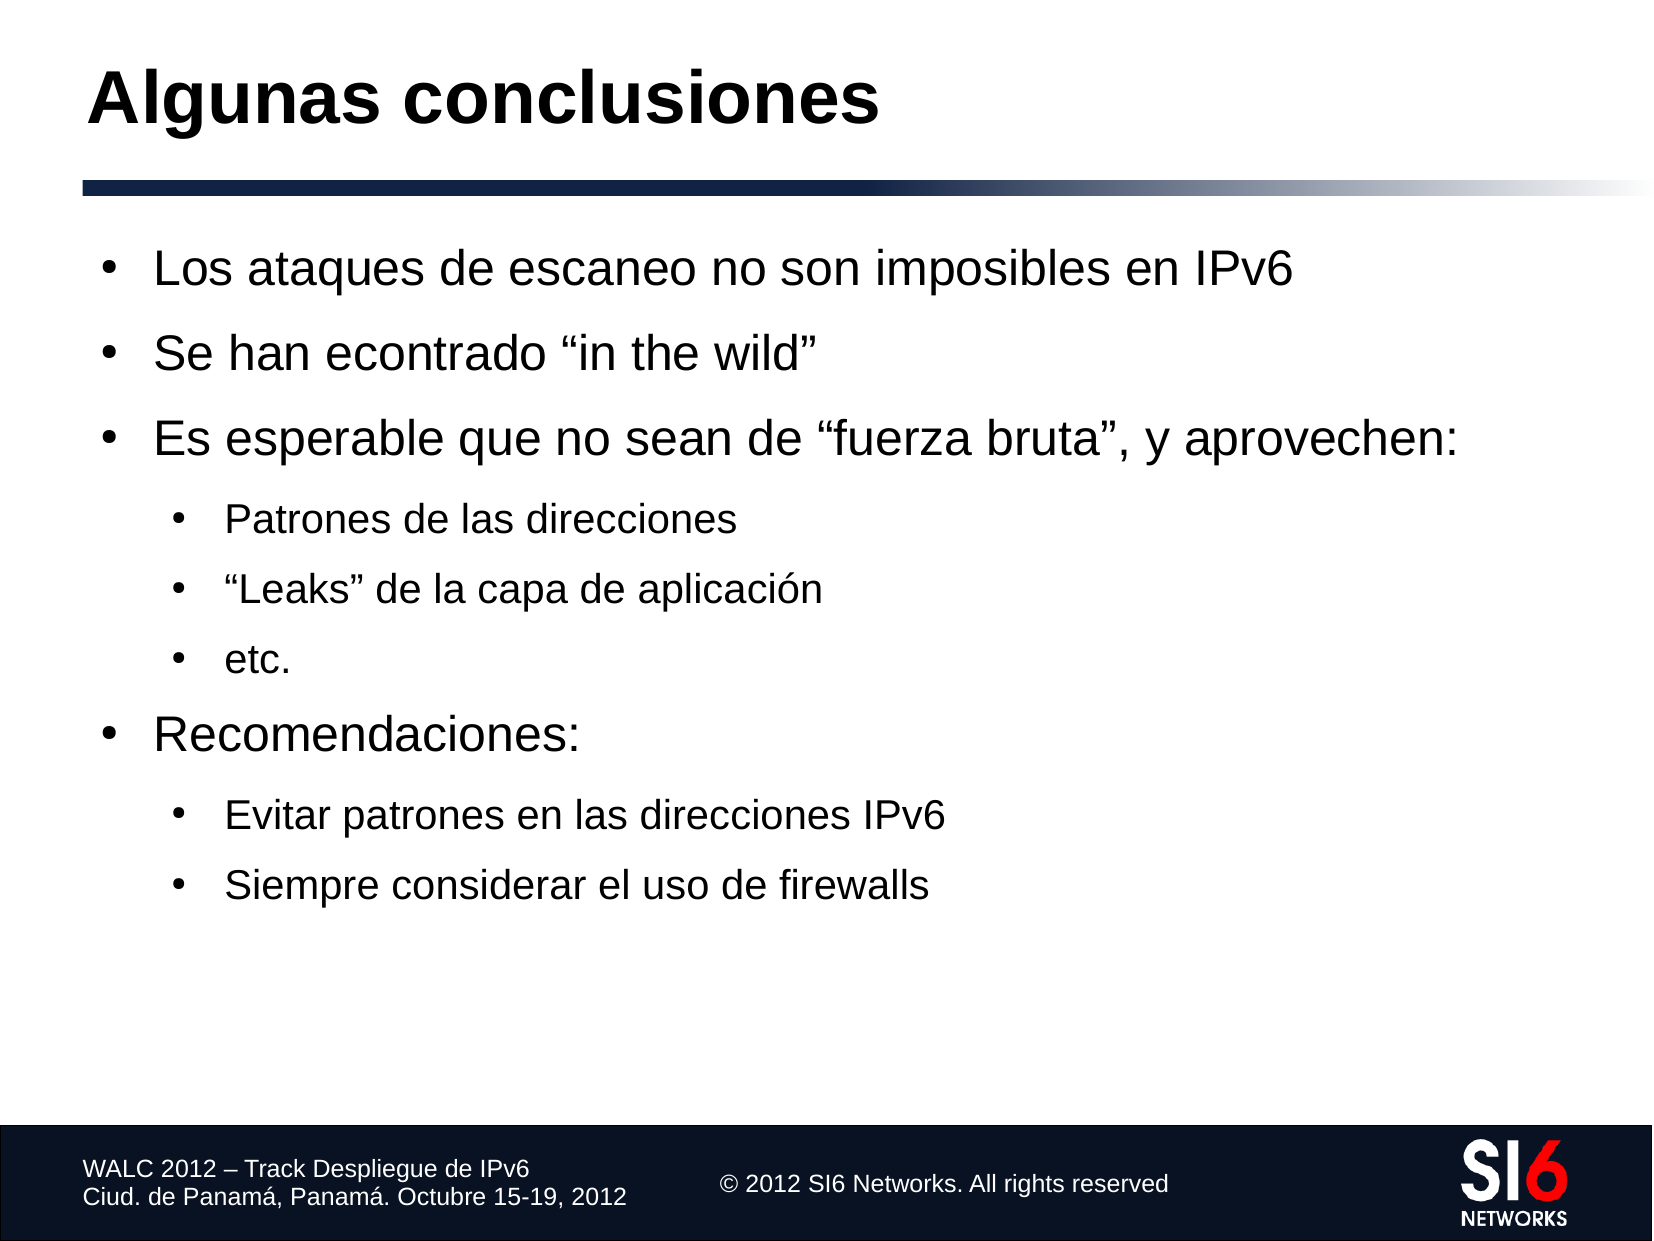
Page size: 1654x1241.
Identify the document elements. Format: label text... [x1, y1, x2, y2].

picture [1461, 1139, 1567, 1226]
list Los ataques de escaneo no son imposibles en IPv6 Se han econtrado “in the wild” Es esperable que no sean de “fuerza bruta”, y aprovechen: Patrones de las direcciones “Leaks” de la capa de aplicación etc. Recomendaciones: Evitar patrones en las direcciones IPv6 Siempre considerar el uso de firewalls [82, 240, 1571, 1059]
title Algunas conclusiones [86, 30, 1576, 166]
